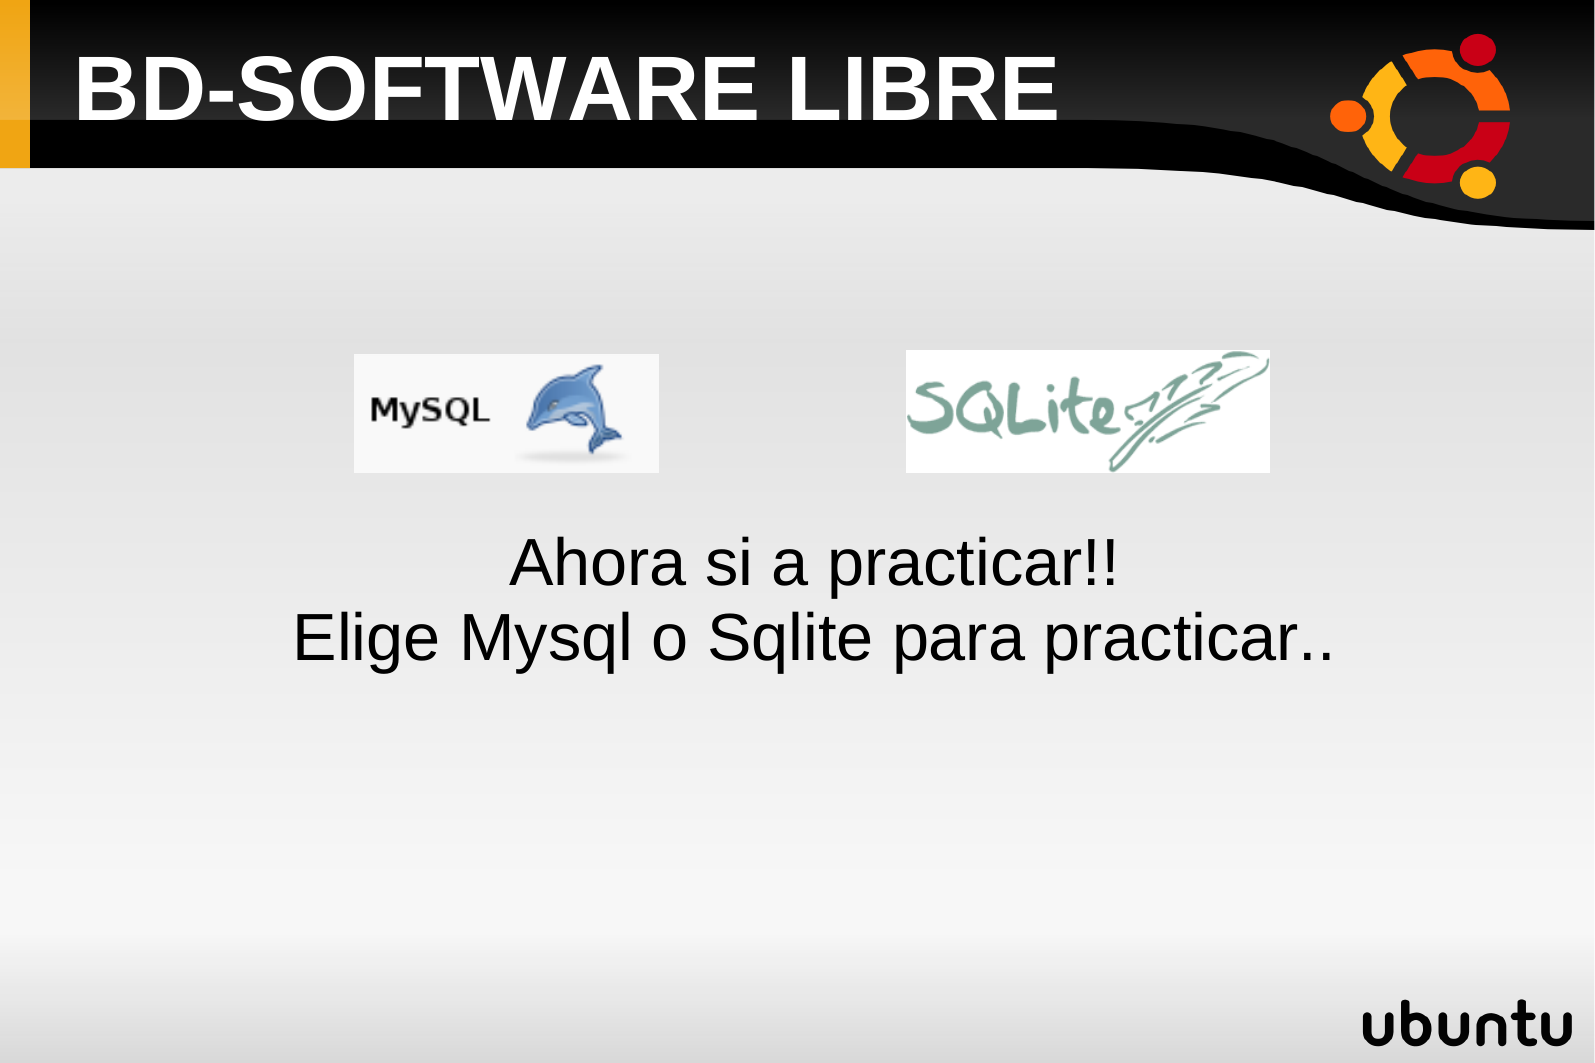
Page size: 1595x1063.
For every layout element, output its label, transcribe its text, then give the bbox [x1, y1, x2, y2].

subtitle Ahora si a practicar!! Elige Mysql o Sqlite para practicar.. [79, 256, 1515, 943]
title BD-SOFTWARE LIBRE [74, 0, 1510, 178]
picture [0, 0, 1595, 1063]
